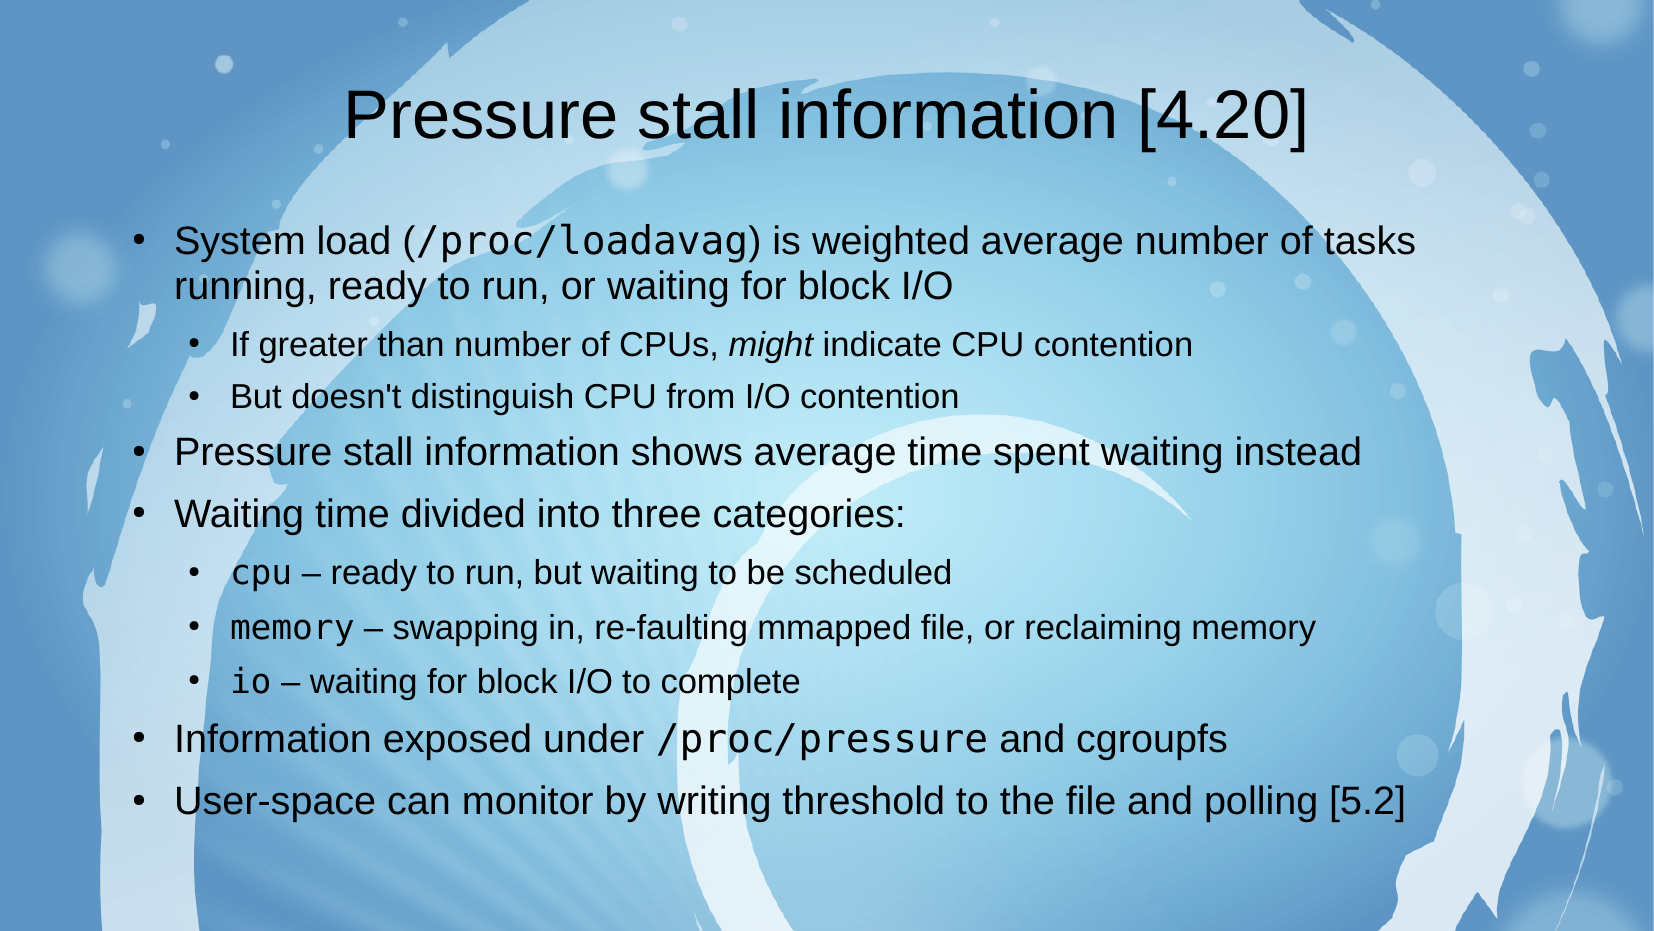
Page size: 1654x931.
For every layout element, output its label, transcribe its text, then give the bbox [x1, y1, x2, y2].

title Pressure stall information [4.20] [118, 37, 1536, 193]
picture [0, 0, 1654, 931]
list System load (/proc/loadavag) is weighted average number of tasks running, ready to run, or waiting for block I/O If greater than number of CPUs, might indicate CPU contention But doesn't distinguish CPU from I/O contention Pressure stall information shows average time spent waiting instead Waiting time divided into three categories: cpu – ready to run, but waiting to be scheduled memory – swapping in, re-faulting mmapped file, or reclaiming memory io – waiting for block I/O to complete Information exposed under /proc/pressure and cgroupfs User-space can monitor by writing threshold to the file and polling [5.2] [118, 217, 1536, 832]
